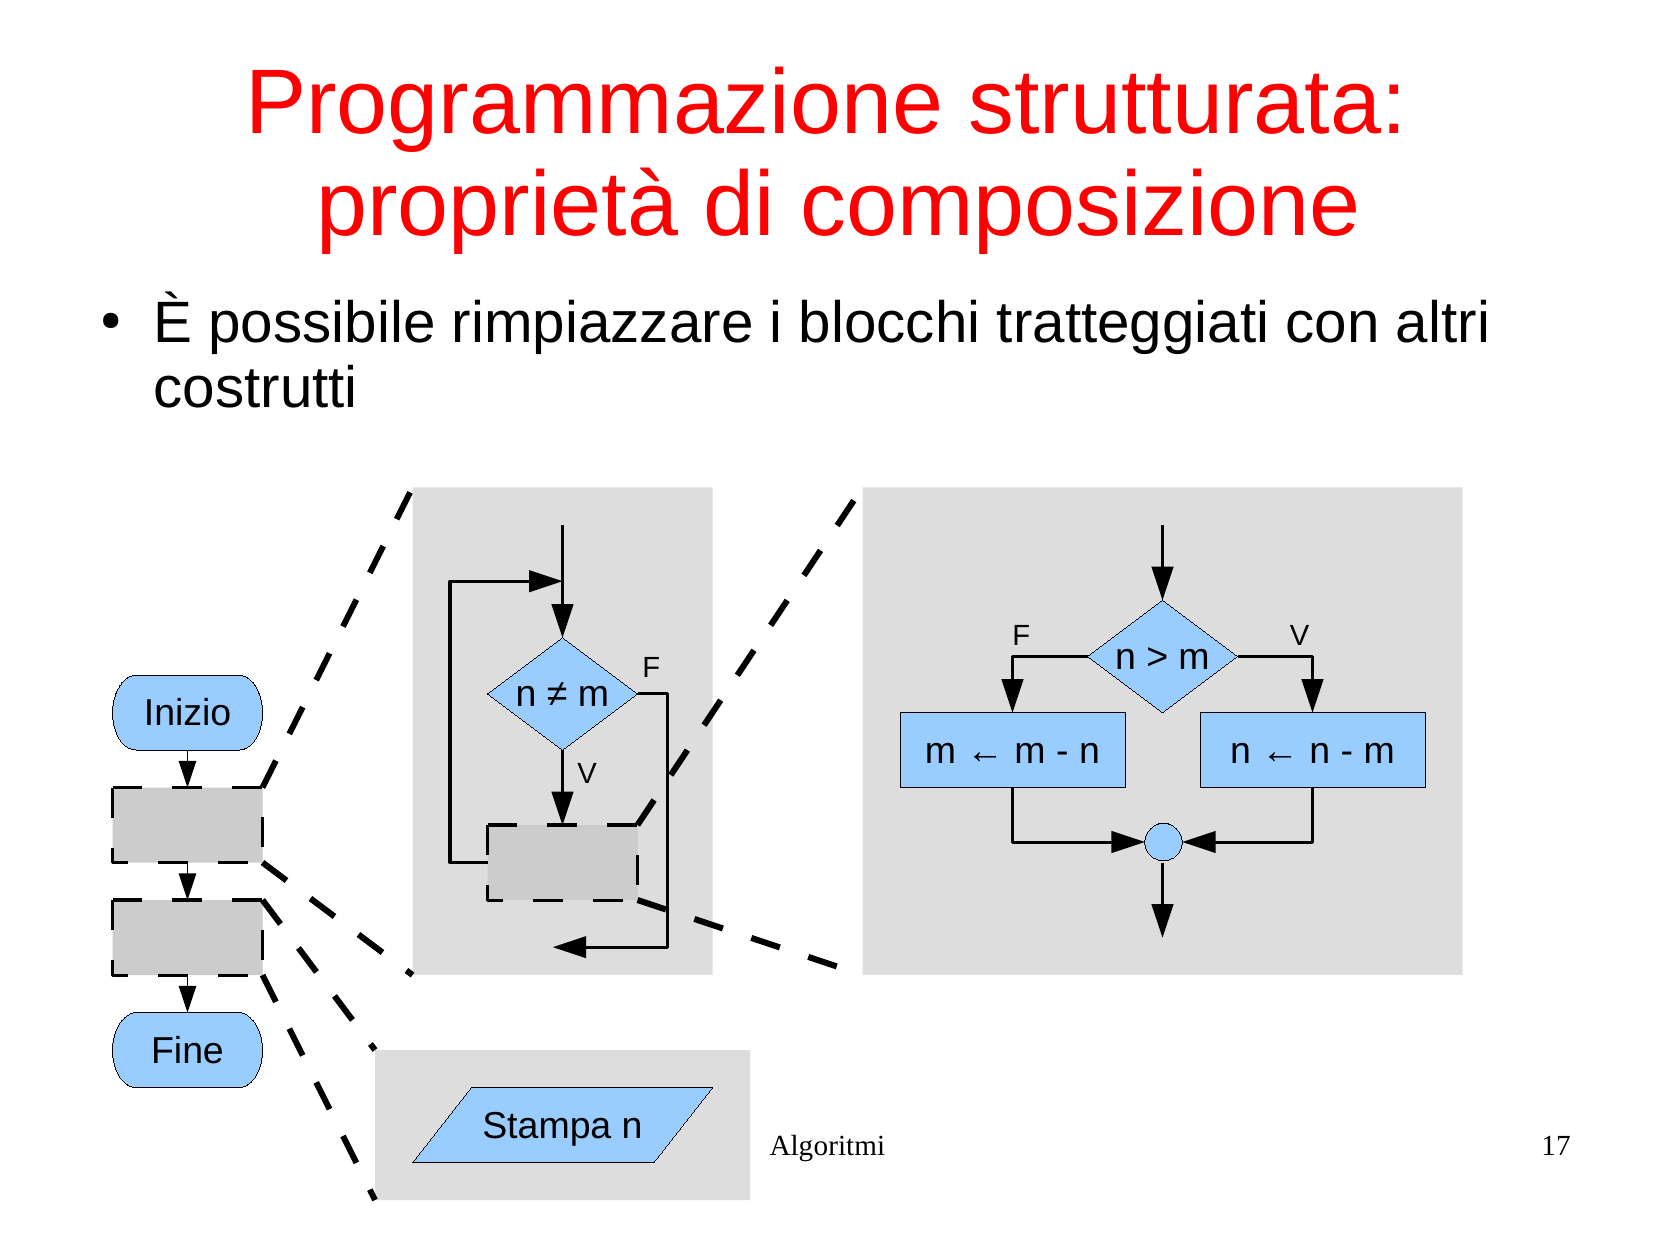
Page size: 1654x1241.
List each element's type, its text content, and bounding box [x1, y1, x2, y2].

title Programmazione strutturata: proprietà di composizione [82, 49, 1571, 257]
text_box Stampa n [412, 1088, 713, 1163]
text_box [375, 1088, 751, 1201]
list È possibile rimpiazzare i blocchi tratteggiati con altri costrutti [82, 290, 1571, 1088]
